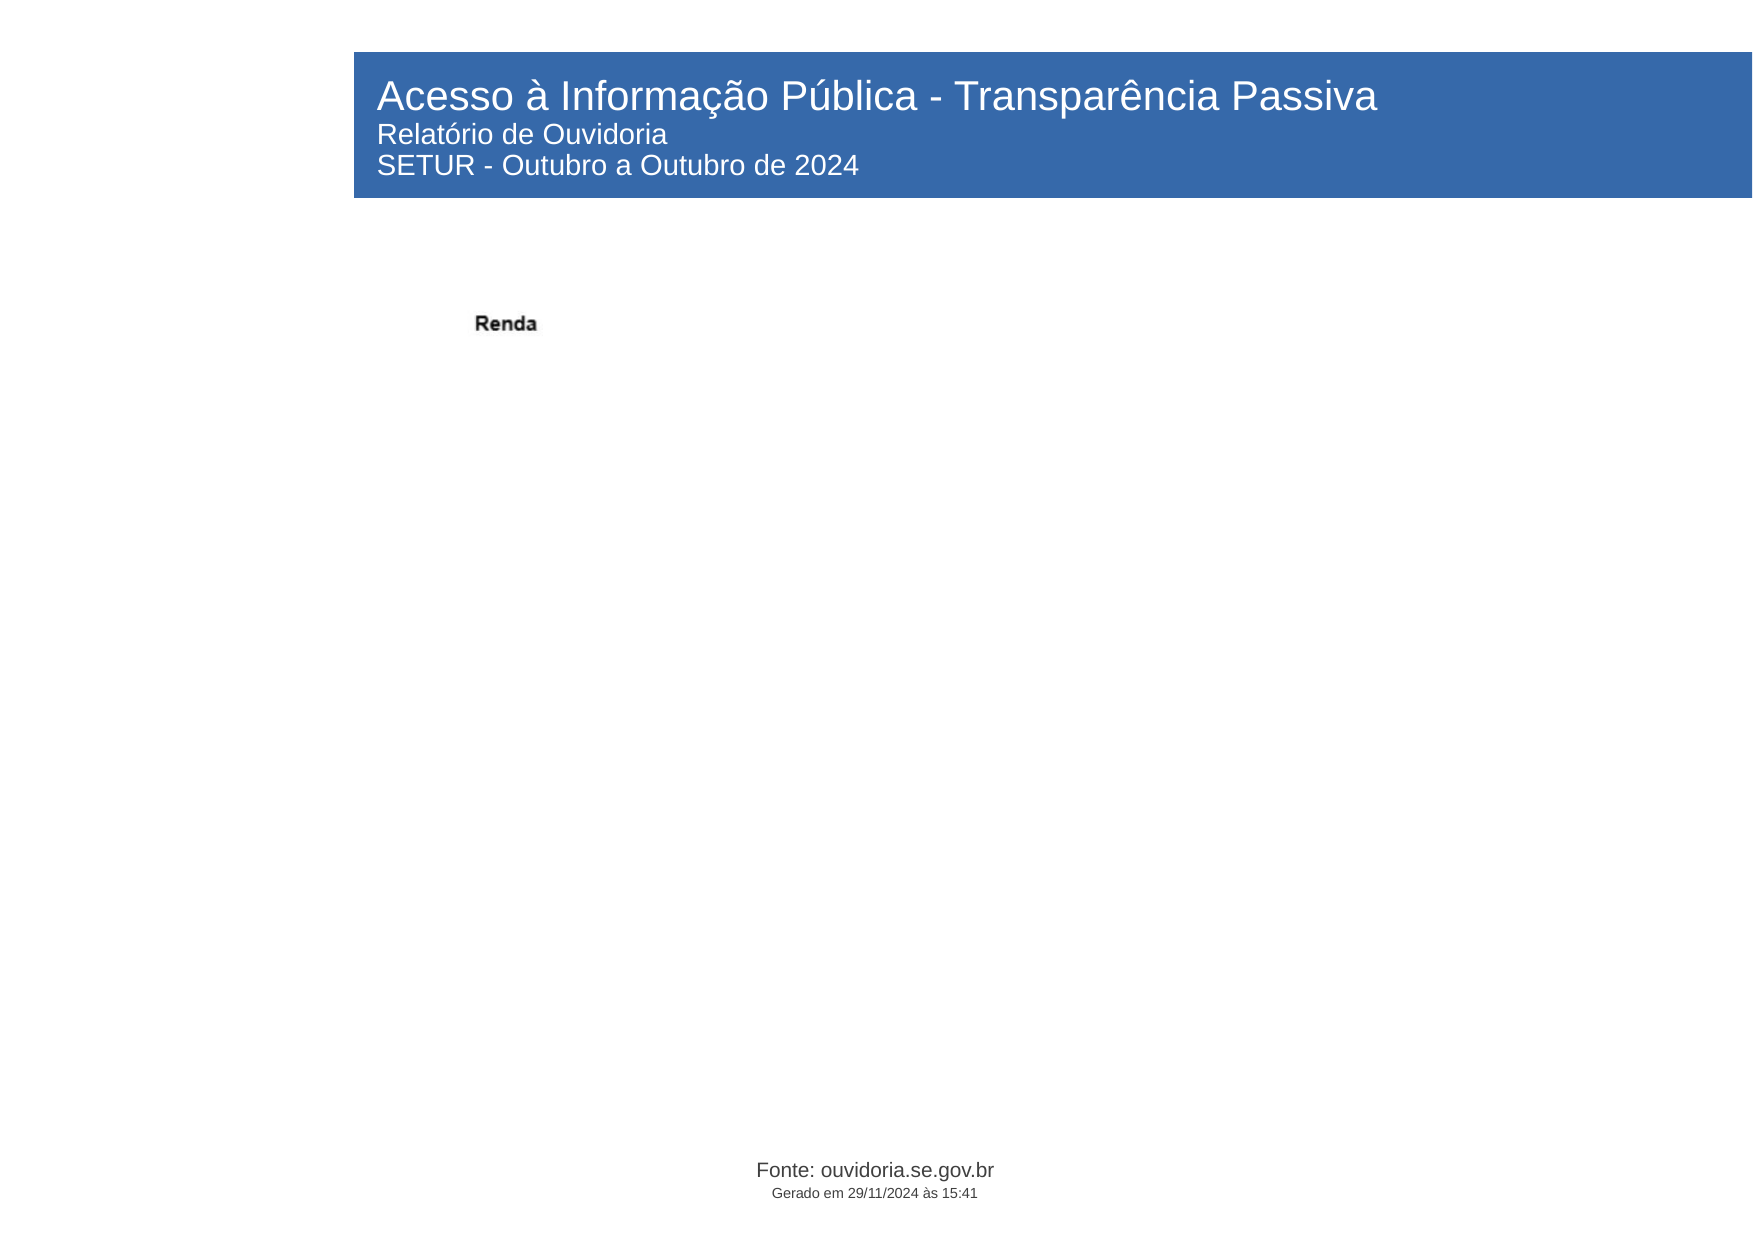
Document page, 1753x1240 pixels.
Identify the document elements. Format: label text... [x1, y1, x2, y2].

text_box [227, 211, 1527, 1028]
text_box Acesso à Informação Pública - Transparência Passiva Relatório de Ouvidoria SETUR - Outubro a Outubro de 2024 [376, 72, 1403, 186]
text_box [354, 52, 1752, 198]
text_box Fonte: ouvidoria.se.gov.br Gerado em 29/11/2024 às 15:41 [756, 1158, 1023, 1208]
